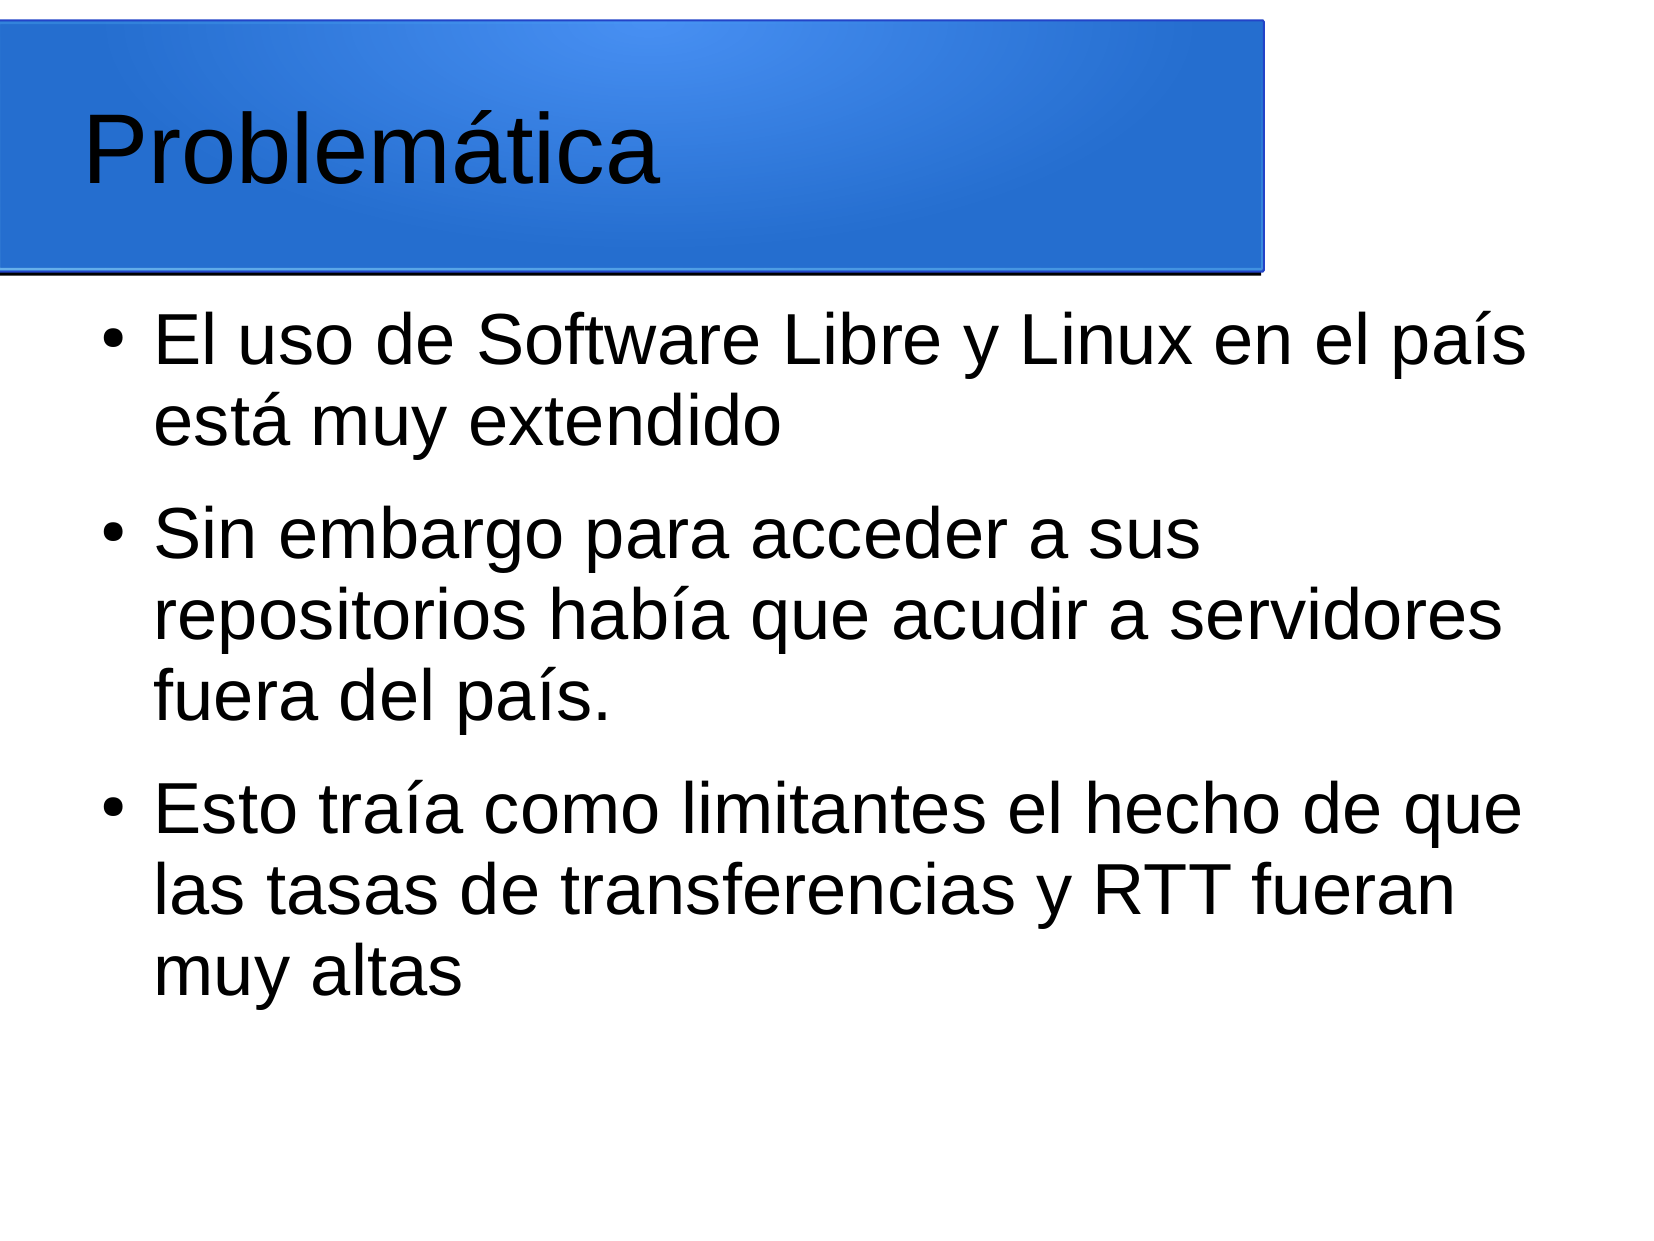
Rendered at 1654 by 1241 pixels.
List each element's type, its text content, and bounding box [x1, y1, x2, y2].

list El uso de Software Libre y Linux en el país está muy extendido Sin embargo para acceder a sus repositorios había que acudir a servidores fuera del país. Esto traía como limitantes el hecho de que las tasas de transferencias y RTT fueran muy altas [82, 299, 1571, 1019]
title Problemática [82, 47, 1235, 252]
